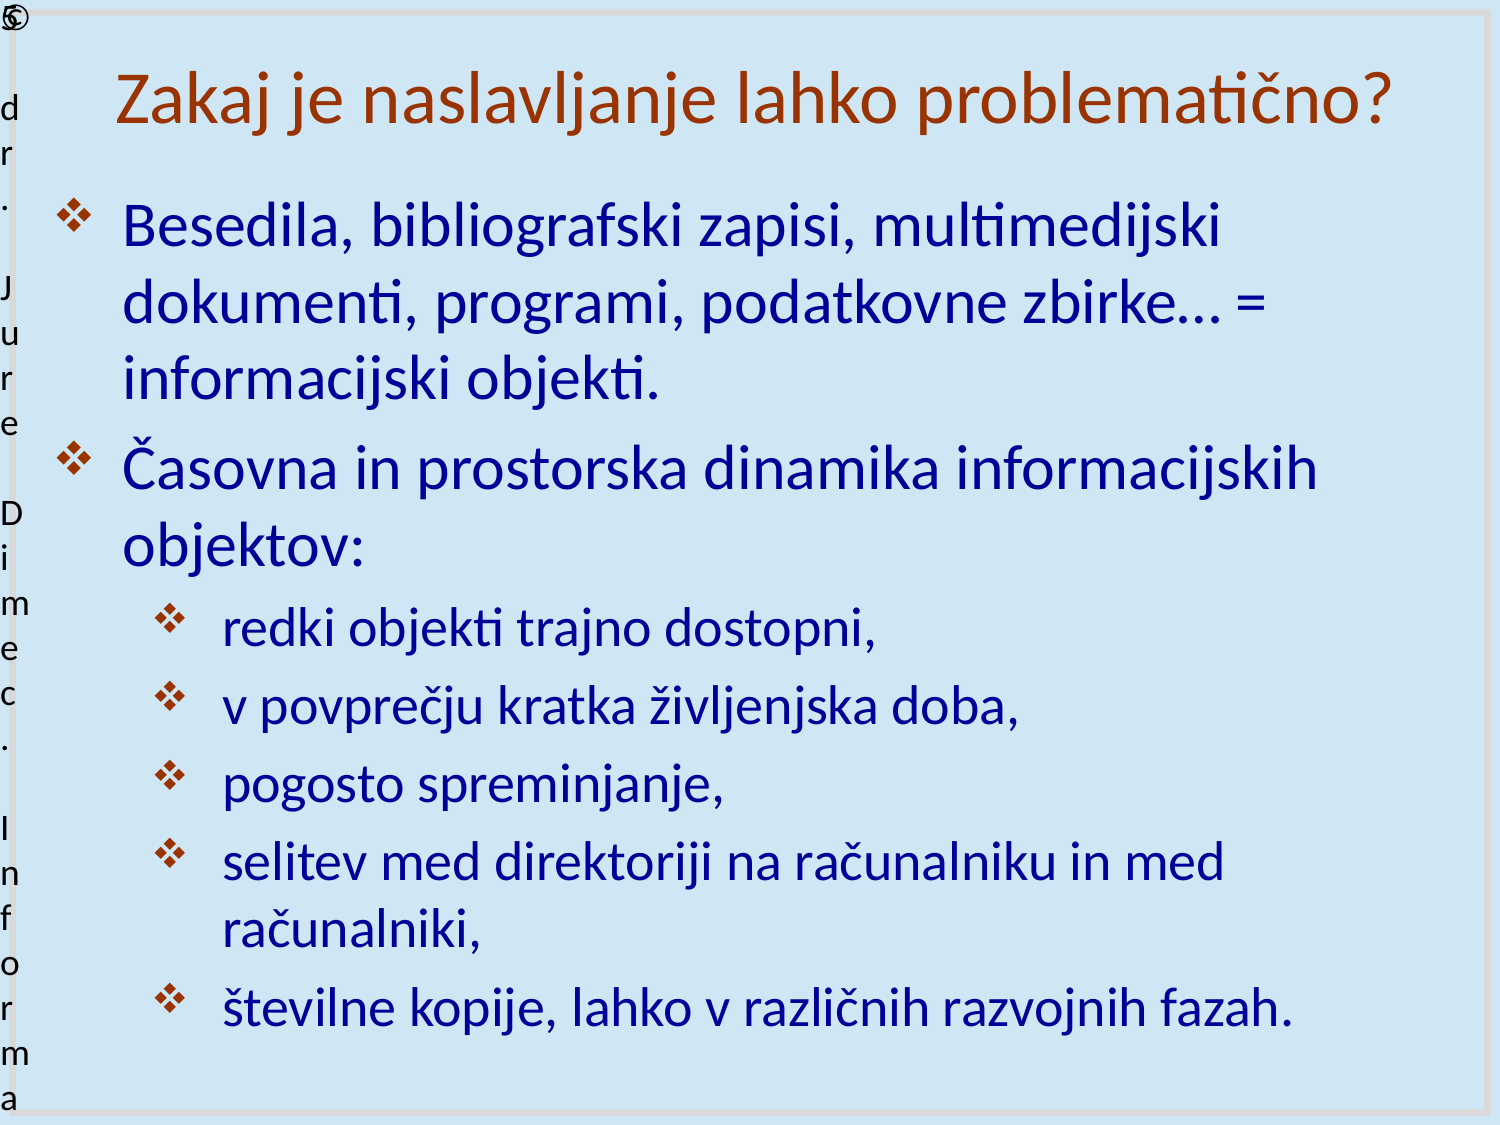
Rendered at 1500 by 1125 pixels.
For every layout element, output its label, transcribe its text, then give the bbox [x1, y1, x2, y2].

list Besedila, bibliografski zapisi, multimedijski dokumenti, programi, podatkovne zbirke… = informacijski objekti. Časovna in prostorska dinamika informacijskih objektov: redki objekti trajno dostopni, v povprečju kratka življenjska doba, pogosto spreminjanje, selitev med direktoriji na računalniku in med računalniki, številne kopije, lahko v različnih razvojnih fazah. [37, 174, 1475, 1050]
title Zakaj je naslavljanje lahko problematično? [37, 37, 1475, 150]
